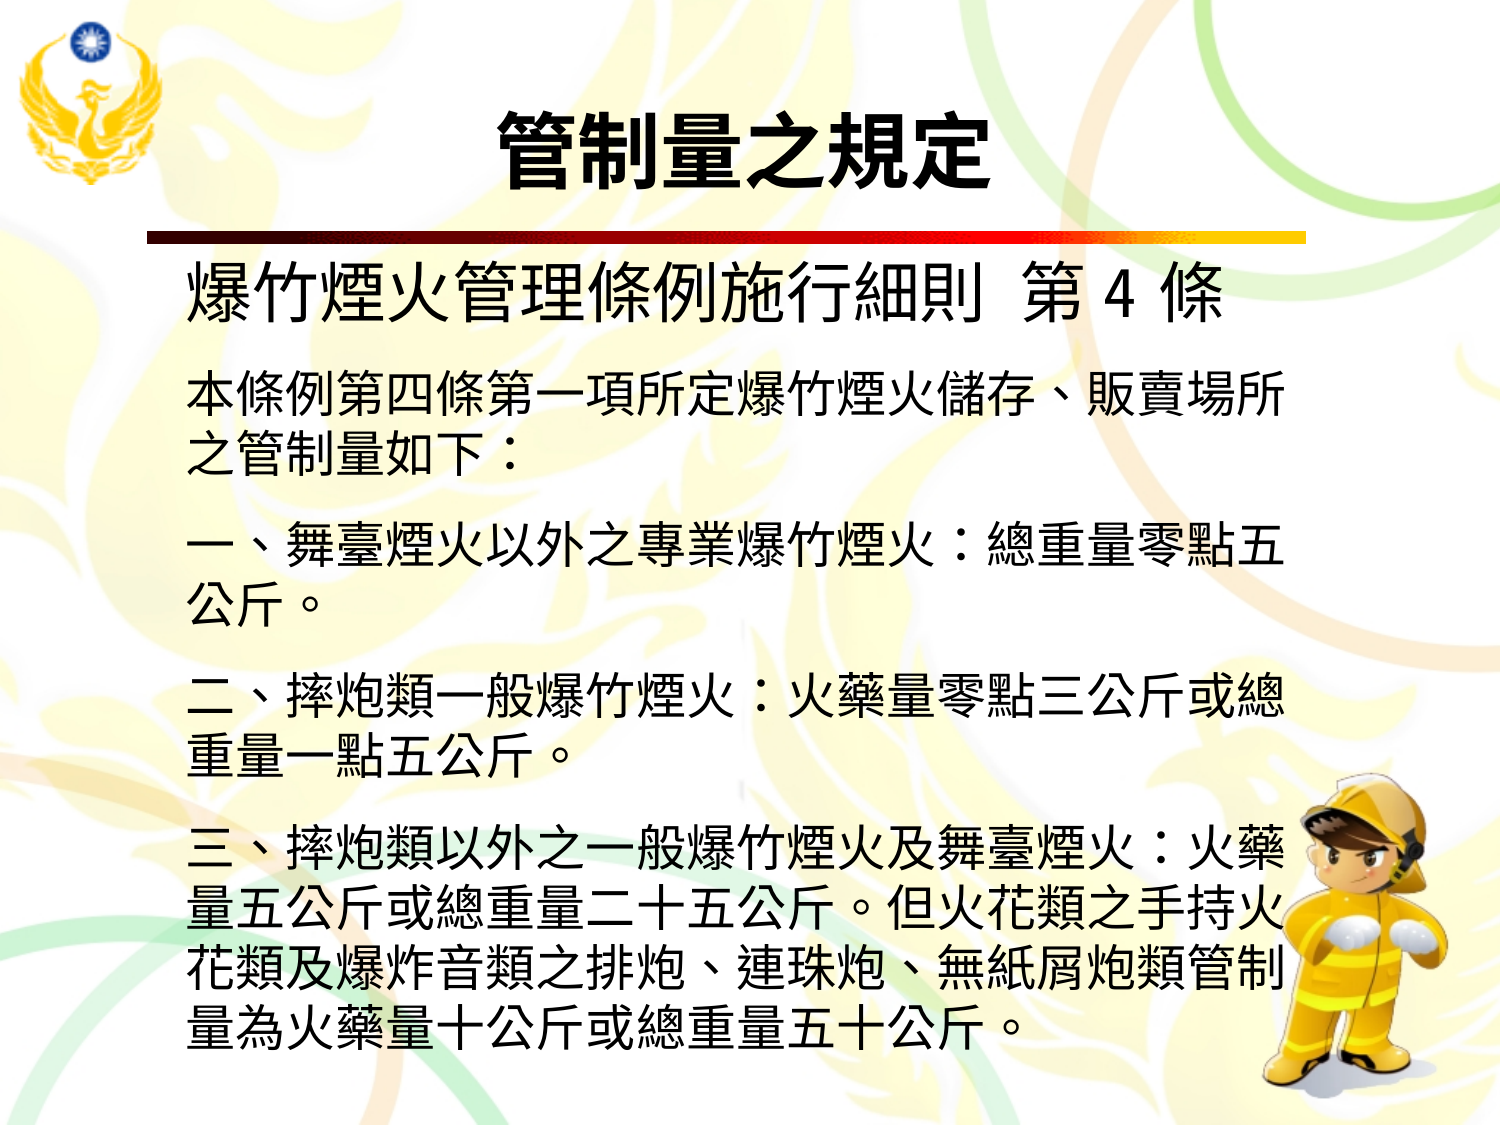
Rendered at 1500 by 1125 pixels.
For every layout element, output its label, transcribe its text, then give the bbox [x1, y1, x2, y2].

title 管制量之規定 [41, 42, 1447, 256]
text_box 爆竹煙火管理條例施行細則 第4條 本條例第四條第一項所定爆竹煙火儲存、販賣場所之管制量如下： 一、舞臺煙火以外之專業爆竹煙火：總重量零點五公斤。 二、摔炮類一般爆竹煙火：火藥量零點三公斤或總重量一點五公斤。 三、摔炮類以外之一般爆竹煙火及舞臺煙火：火藥量五公斤或總重量二十五公斤。但火花類之手持火花類及爆炸音類之排炮、連珠炮、無紙屑炮類管制量為火藥量十公斤或總重量五十公斤。 [171, 243, 1329, 1064]
picture [0, 0, 1500, 1125]
